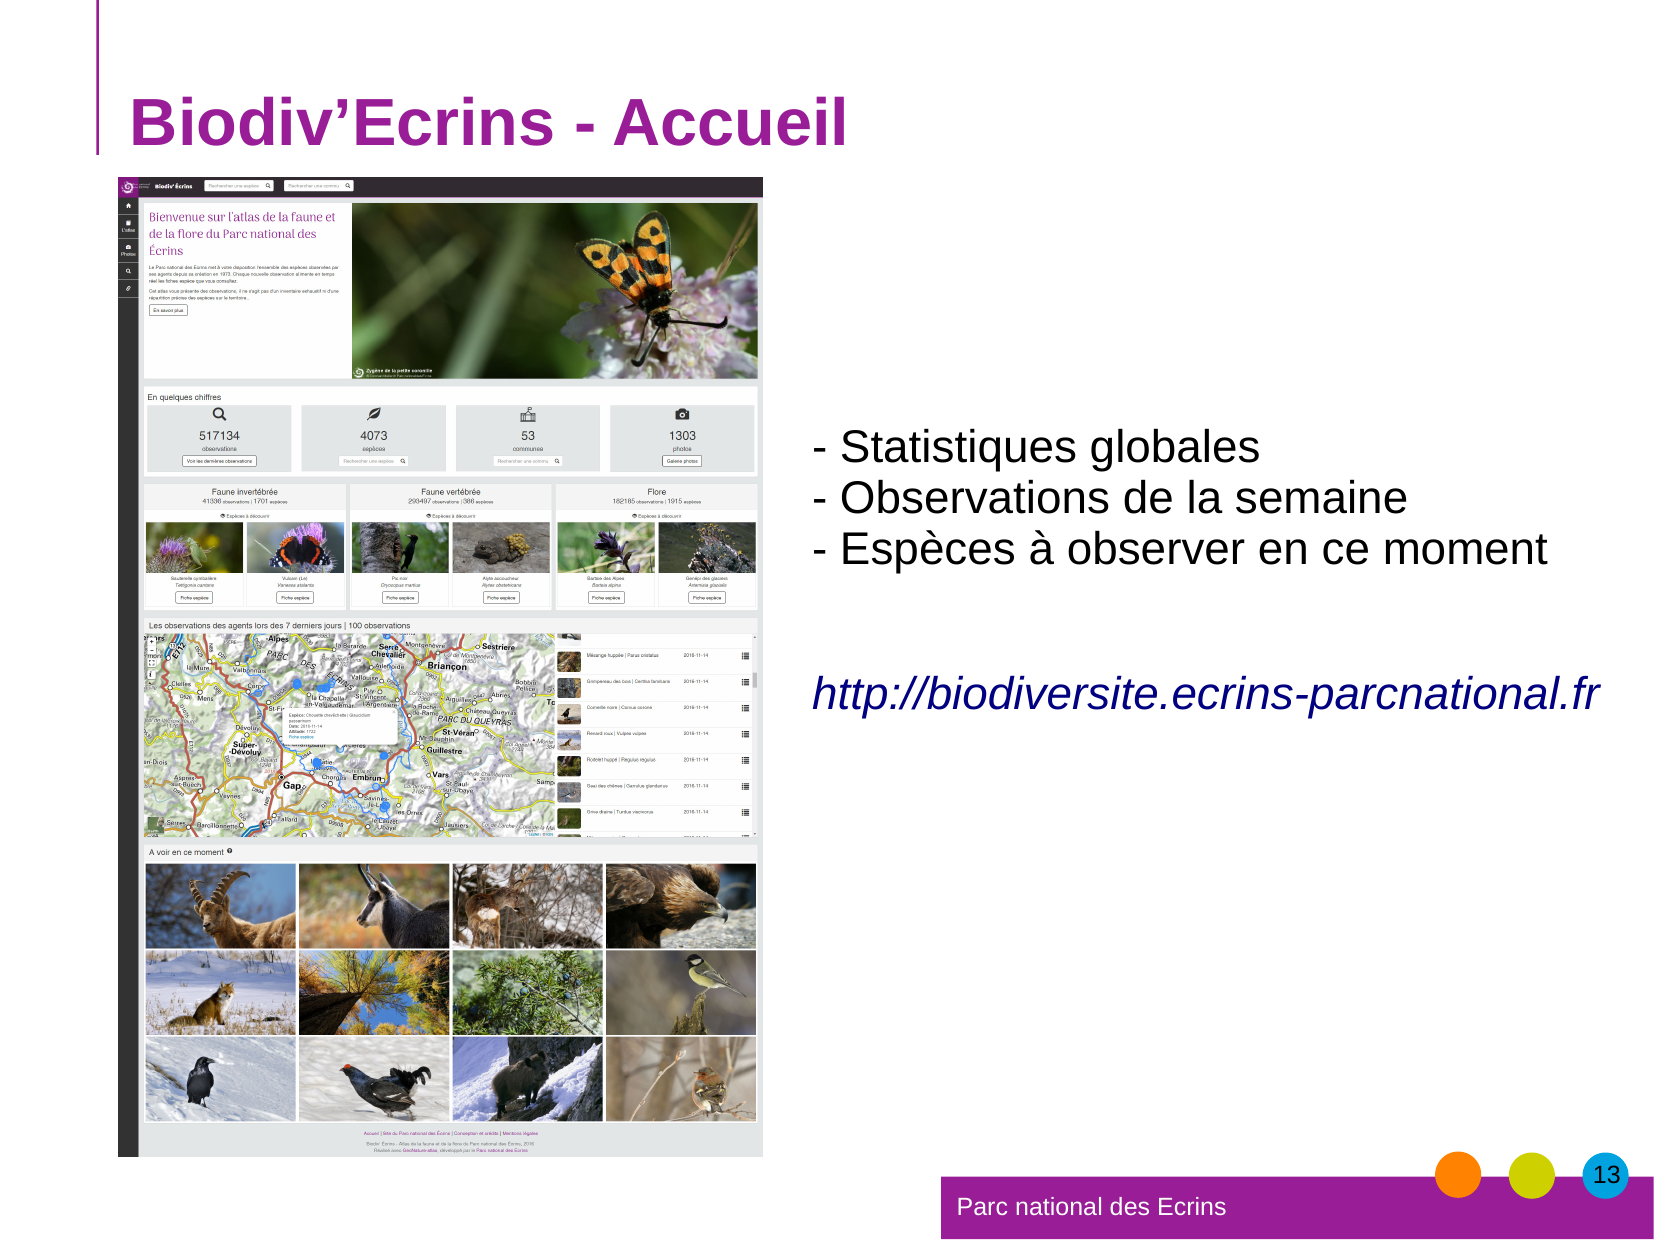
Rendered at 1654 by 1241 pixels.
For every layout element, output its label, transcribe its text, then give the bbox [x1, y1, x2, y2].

title Biodiv’Ecrins - Accueil [129, 11, 1619, 160]
text_box - Statistiques globales - Observations de la semaine - Espèces à observer en ce moment http://biodiversite.ecrins-parcnational.fr [797, 413, 1625, 931]
picture [118, 177, 763, 1157]
